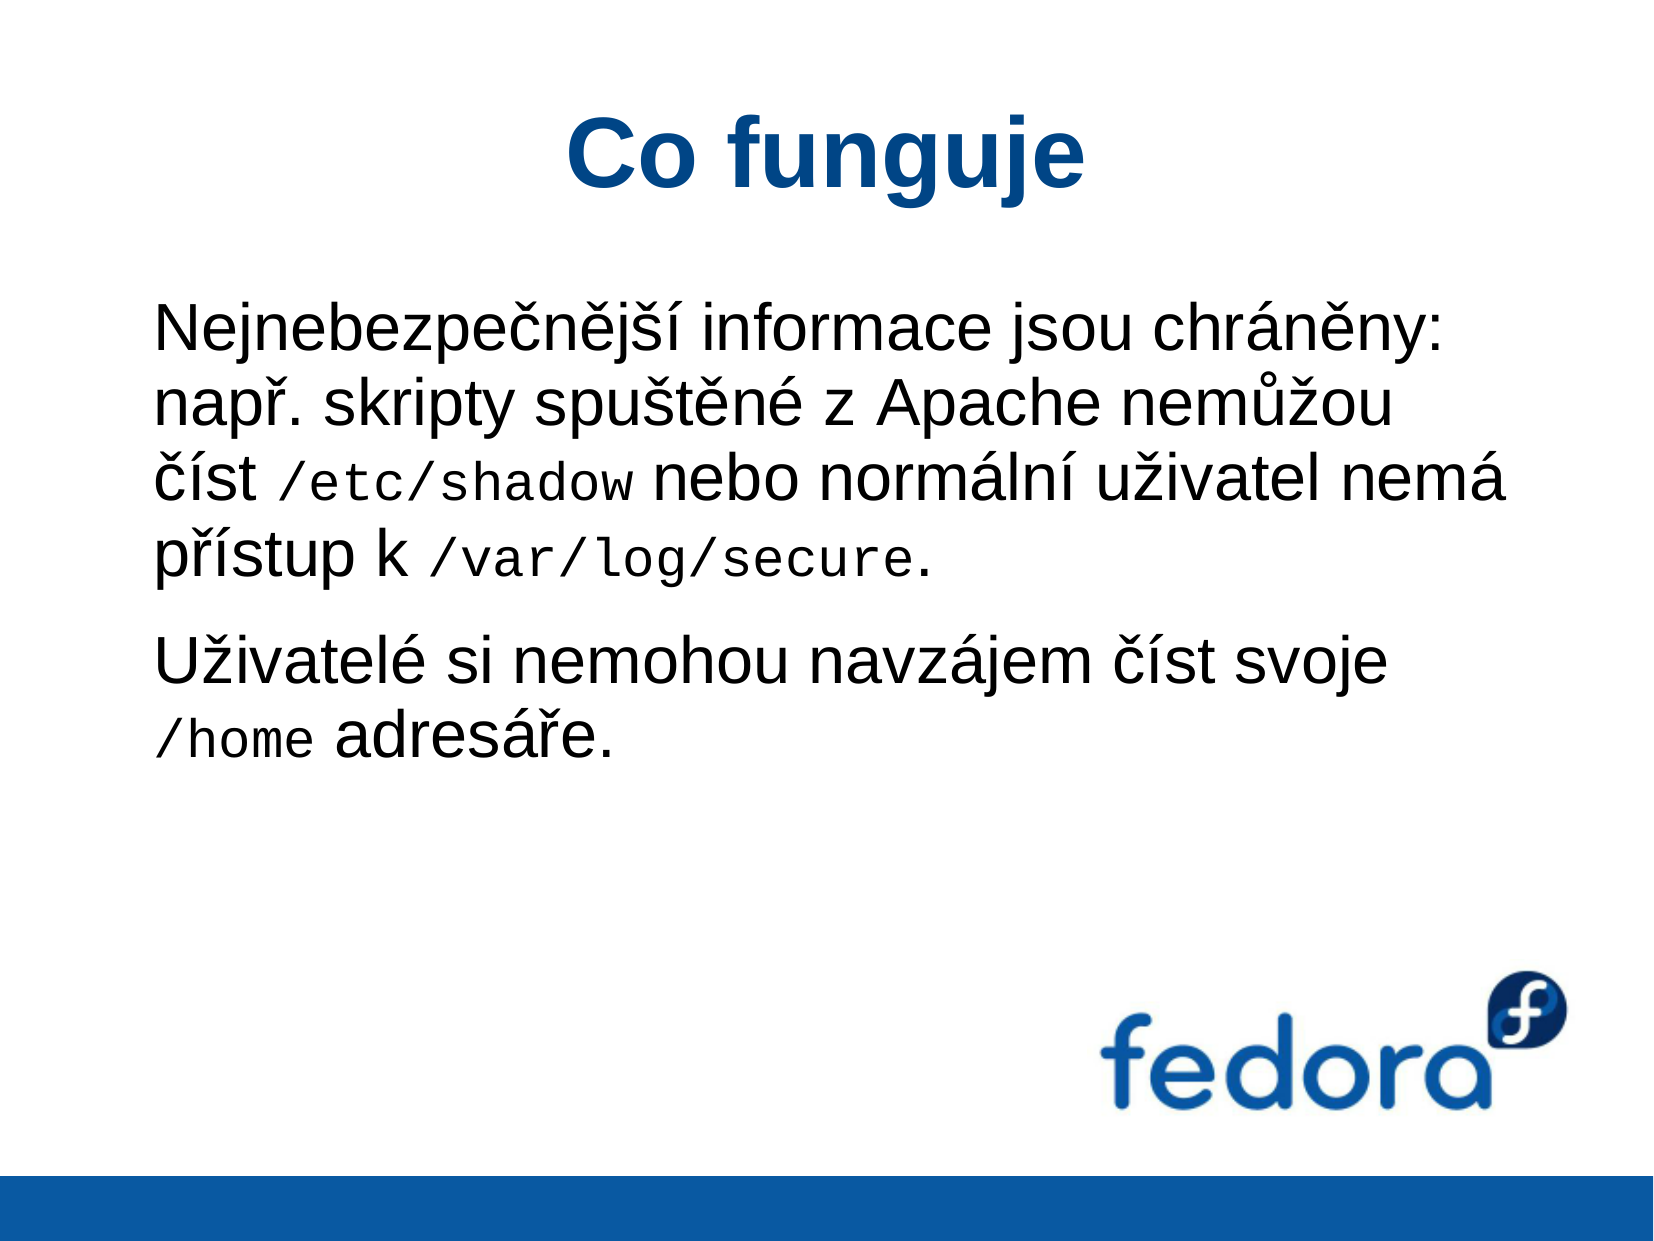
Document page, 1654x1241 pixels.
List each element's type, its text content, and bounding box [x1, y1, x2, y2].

picture [1087, 959, 1576, 1125]
title Co funguje [82, 56, 1571, 250]
picture [0, 1176, 1654, 1241]
list Nejnebezpečnější informace jsou chráněny: např. skripty spuštěné z Apache nemůžou číst /etc/shadow nebo normální uživatel nemá přístup k /var/log/secure. Uživatelé si nemohou navzájem číst svoje /home adresáře. [82, 290, 1571, 1095]
